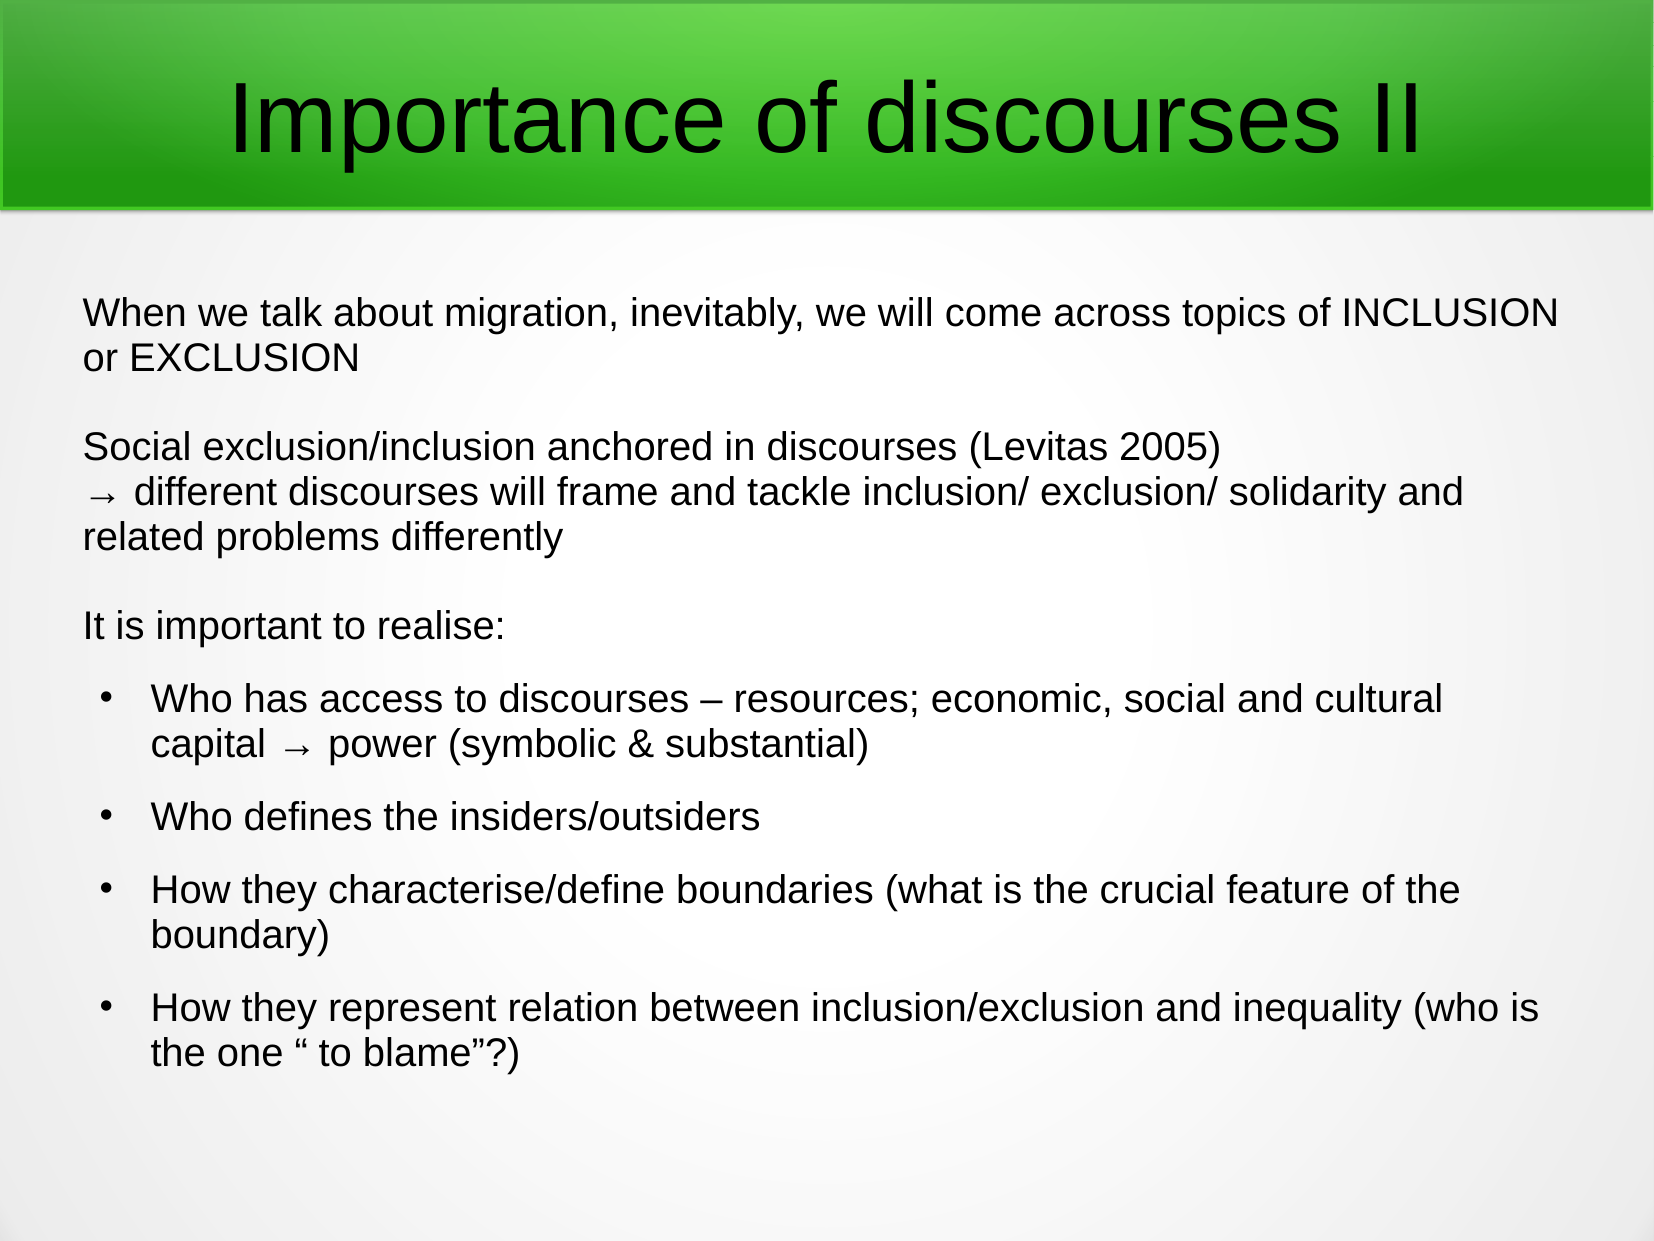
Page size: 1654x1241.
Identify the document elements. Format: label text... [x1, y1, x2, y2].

list When we talk about migration, inevitably, we will come across topics of INCLUSION or EXCLUSION Social exclusion/inclusion anchored in discourses (Levitas 2005) → different discourses will frame and tackle inclusion/ exclusion/ solidarity and related problems differently It is important to realise: Who has access to discourses – resources; economic, social and cultural capital → power (symbolic & substantial) Who defines the insiders/outsiders How they characterise/define boundaries (what is the crucial feature of the boundary) How they represent relation between inclusion/exclusion and inequality (who is the one “ to blame”?) [82, 290, 1571, 1081]
title Importance of discourses II [82, 47, 1571, 189]
